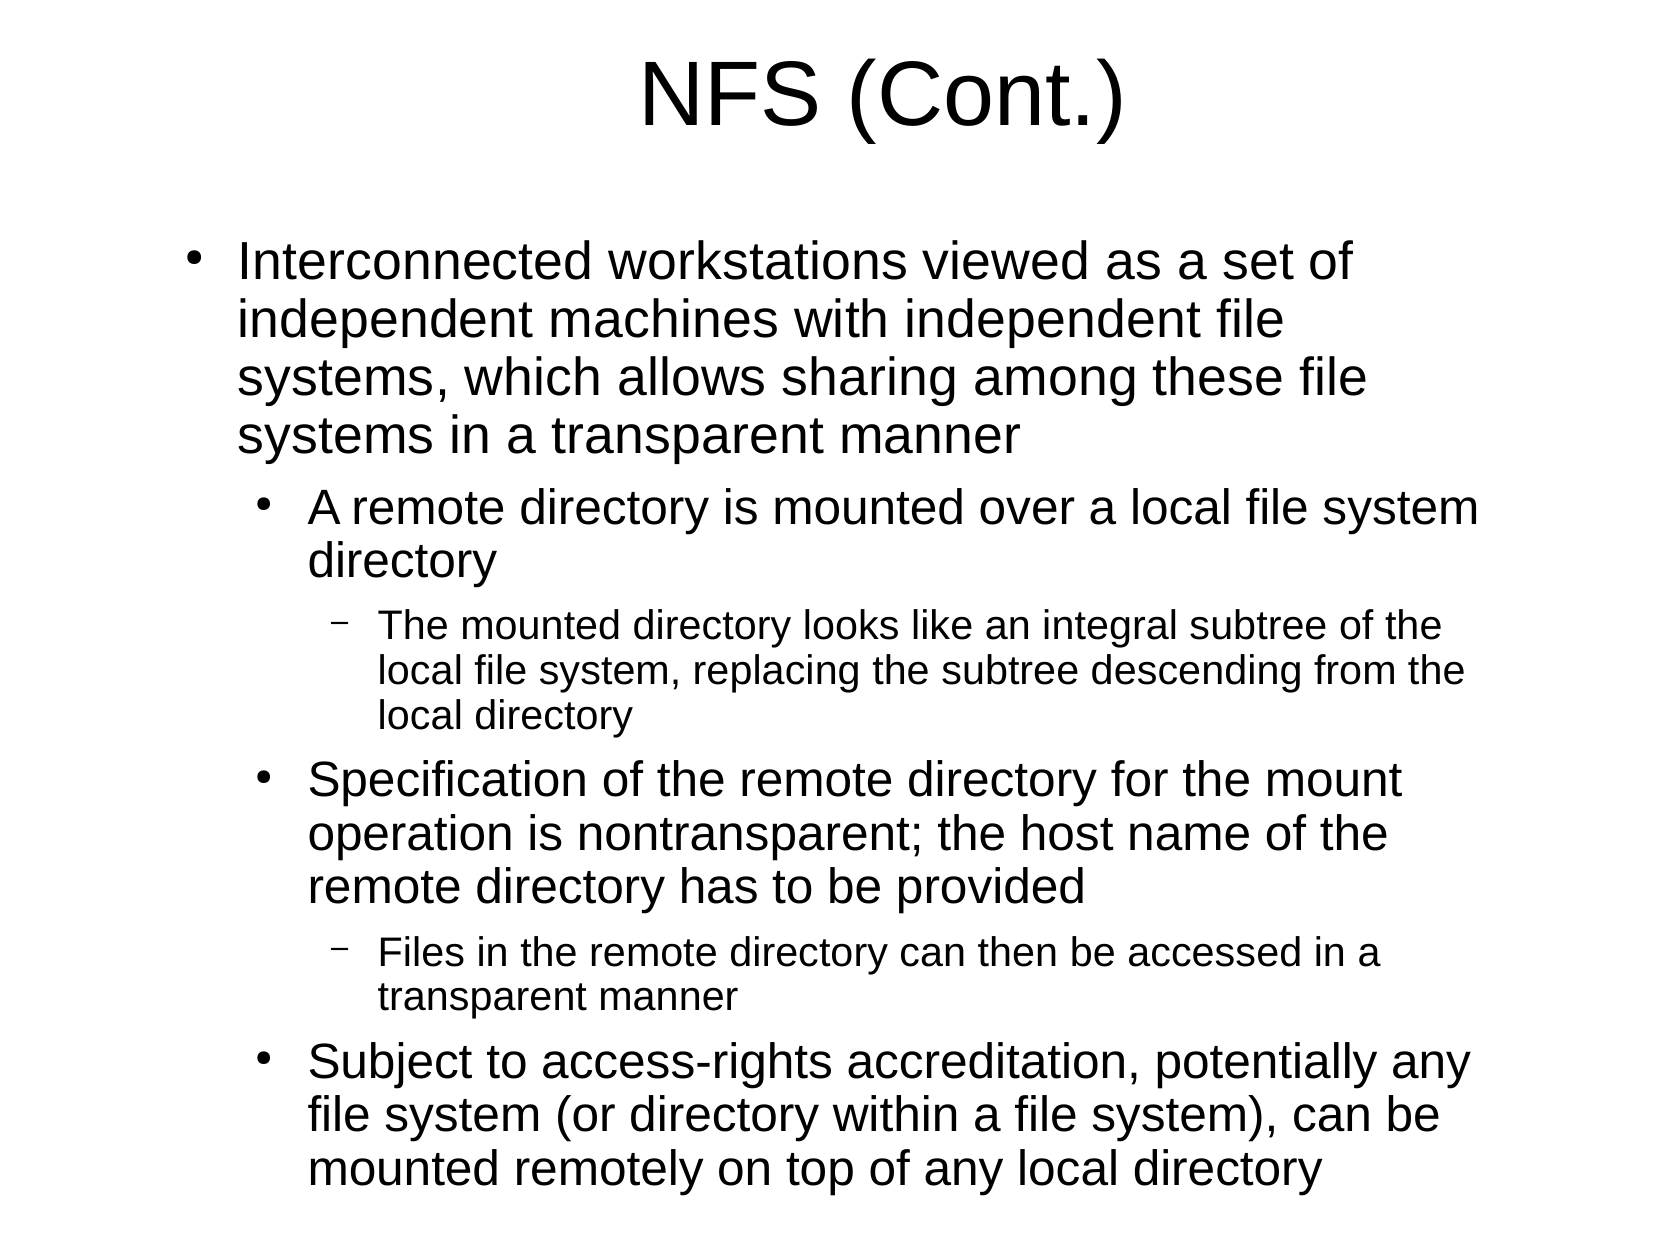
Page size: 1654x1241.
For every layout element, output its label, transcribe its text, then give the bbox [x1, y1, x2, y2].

title NFS (Cont.) [161, 22, 1571, 155]
list Interconnected workstations viewed as a set of independent machines with independent file systems, which allows sharing among these file systems in a transparent manner A remote directory is mounted over a local file system directory The mounted directory looks like an integral subtree of the local file system, replacing the subtree descending from the local directory Specification of the remote directory for the mount operation is nontransparent; the host name of the remote directory has to be provided Files in the remote directory can then be accessed in a transparent manner Subject to access-rights accreditation, potentially any file system (or directory within a file system), can be mounted remotely on top of any local directory [145, 222, 1536, 1217]
